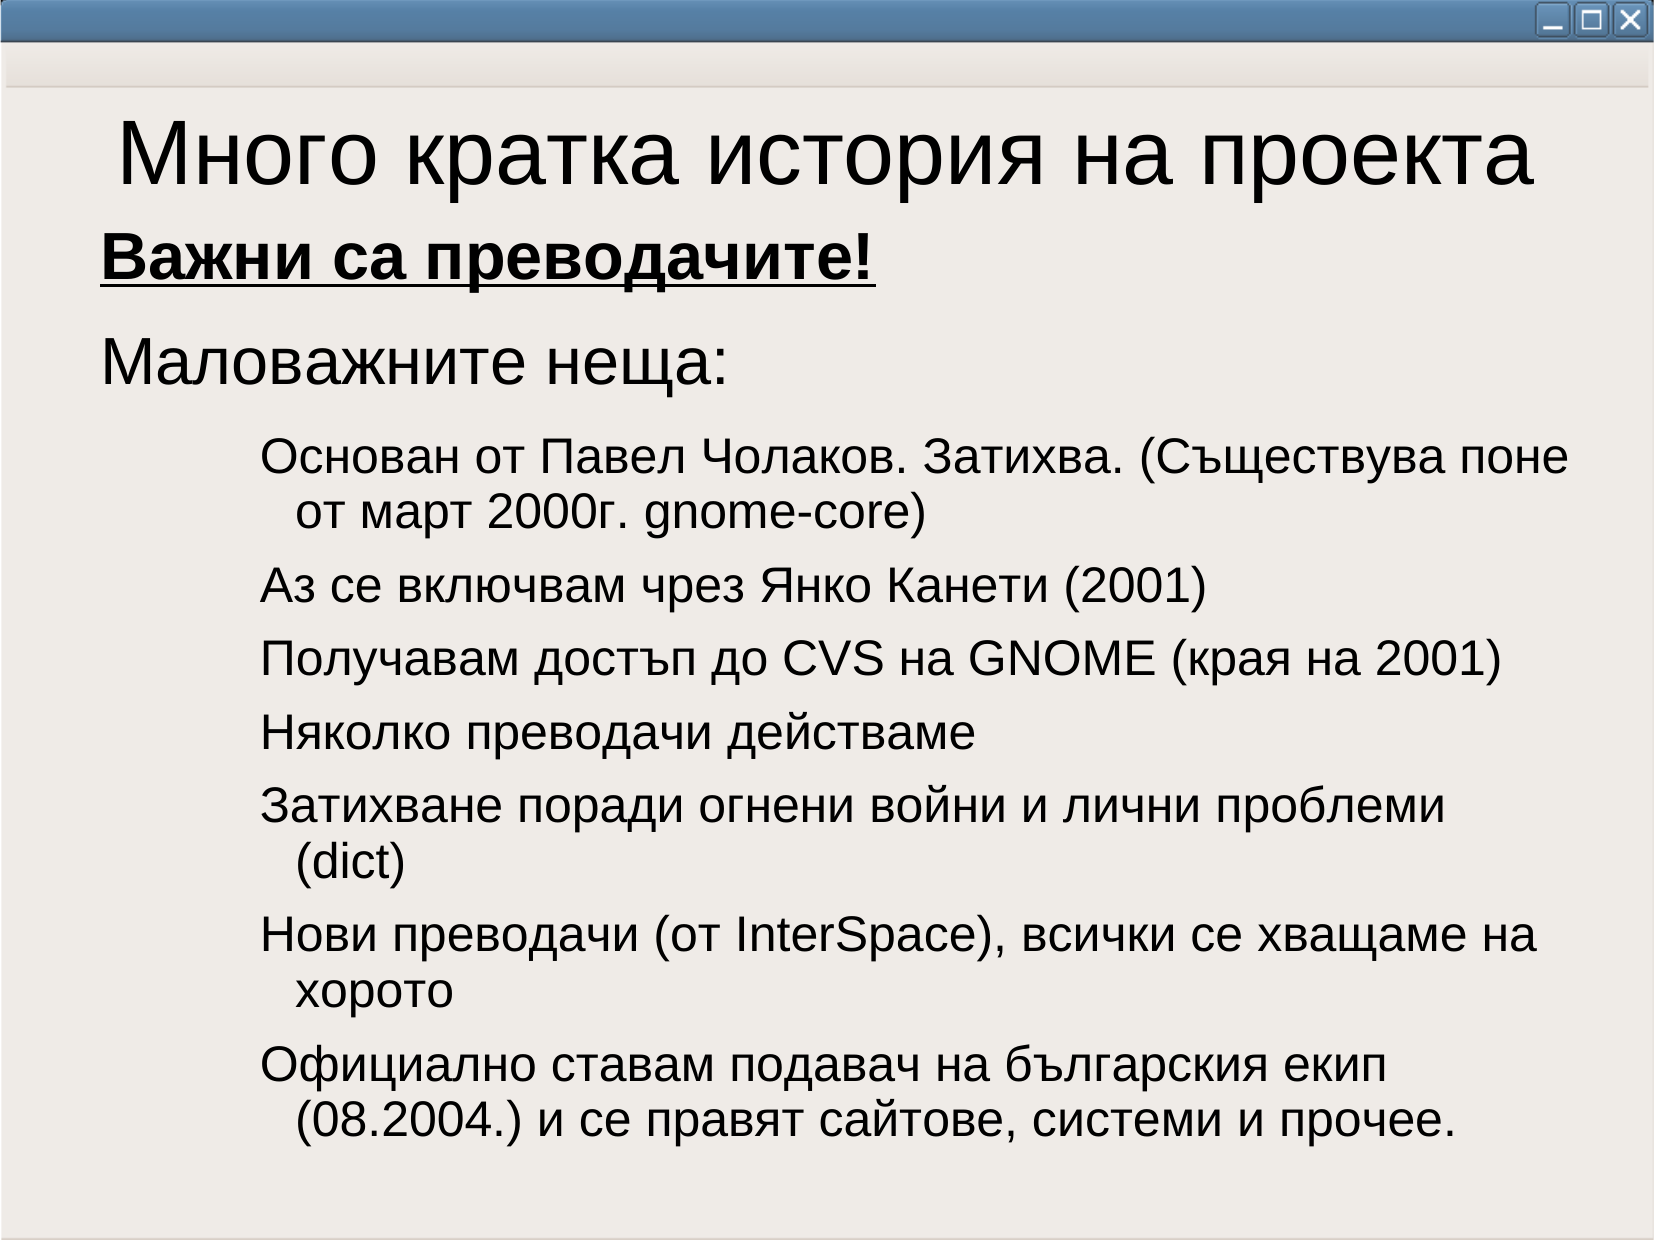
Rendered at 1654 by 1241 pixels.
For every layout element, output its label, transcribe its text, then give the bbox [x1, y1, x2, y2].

list Важни са преводачите! Маловажните неща: Основан от Павел Чолаков. Затихва. (Съществува поне от март 2000г. gnome-core) Аз се включвам чрез Янко Канети (2001) Получавам достъп до CVS на GNOME (края на 2001) Няколко преводачи действаме Затихване поради огнени войни и лични проблеми (dict) Нови преводачи (от InterSpace), всички се хващаме на хорото Официално ставам подавач на българския екип (08.2004.) и се правят сайтове, системи и прочее. [82, 219, 1571, 1148]
title Много кратка история на проекта [82, 49, 1571, 219]
picture [0, 0, 1654, 1240]
